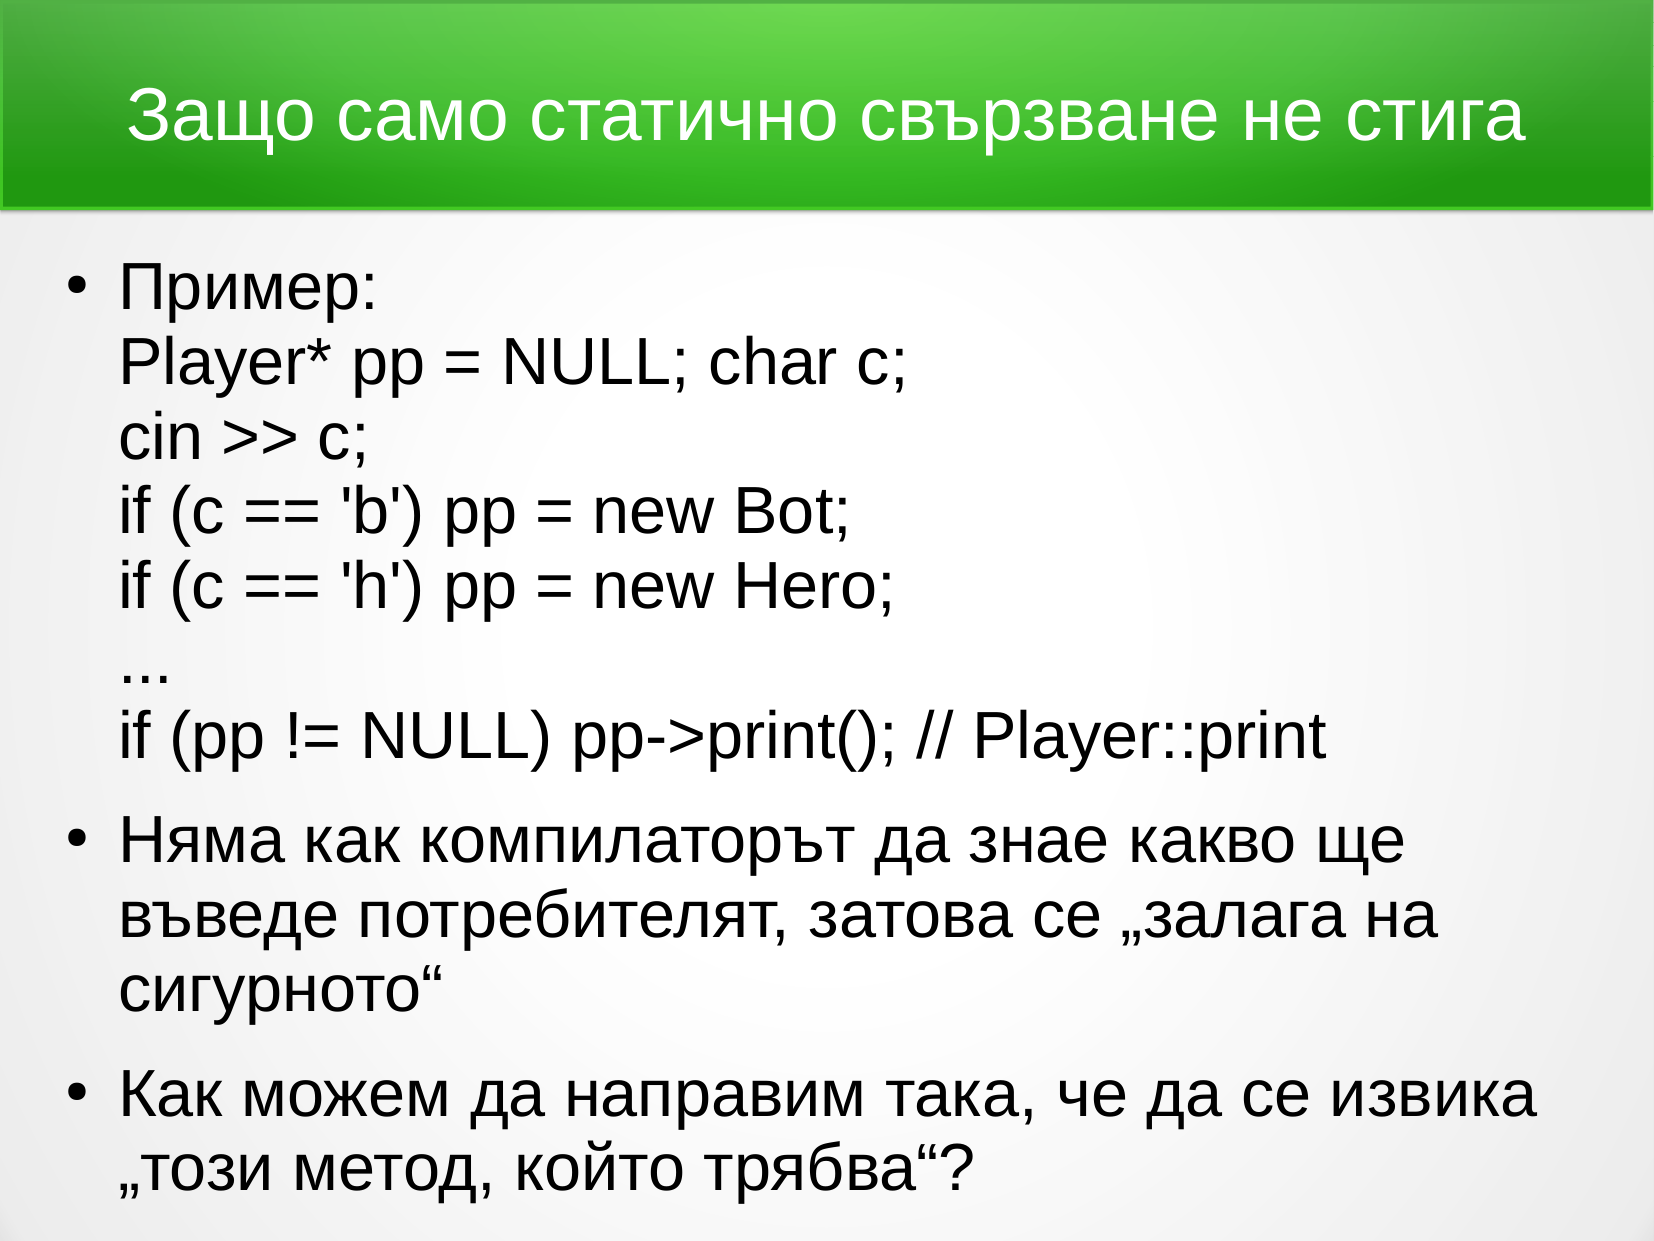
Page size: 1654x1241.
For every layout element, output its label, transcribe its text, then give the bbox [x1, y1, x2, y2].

title Защо само статично свързване не стига [82, 49, 1571, 179]
list Пример: Player* pp = NULL; char c; cin >> c; if (c == 'b') pp = new Bot; if (c == 'h') pp = new Hero; ... if (pp != NULL) pp->print(); // Player::print Няма как компилаторът да знае какво ще въведе потребителят, затова се „залага на сигурното“ Как можем да направим така, че да се извика „този метод, който трябва“? [47, 249, 1619, 1217]
